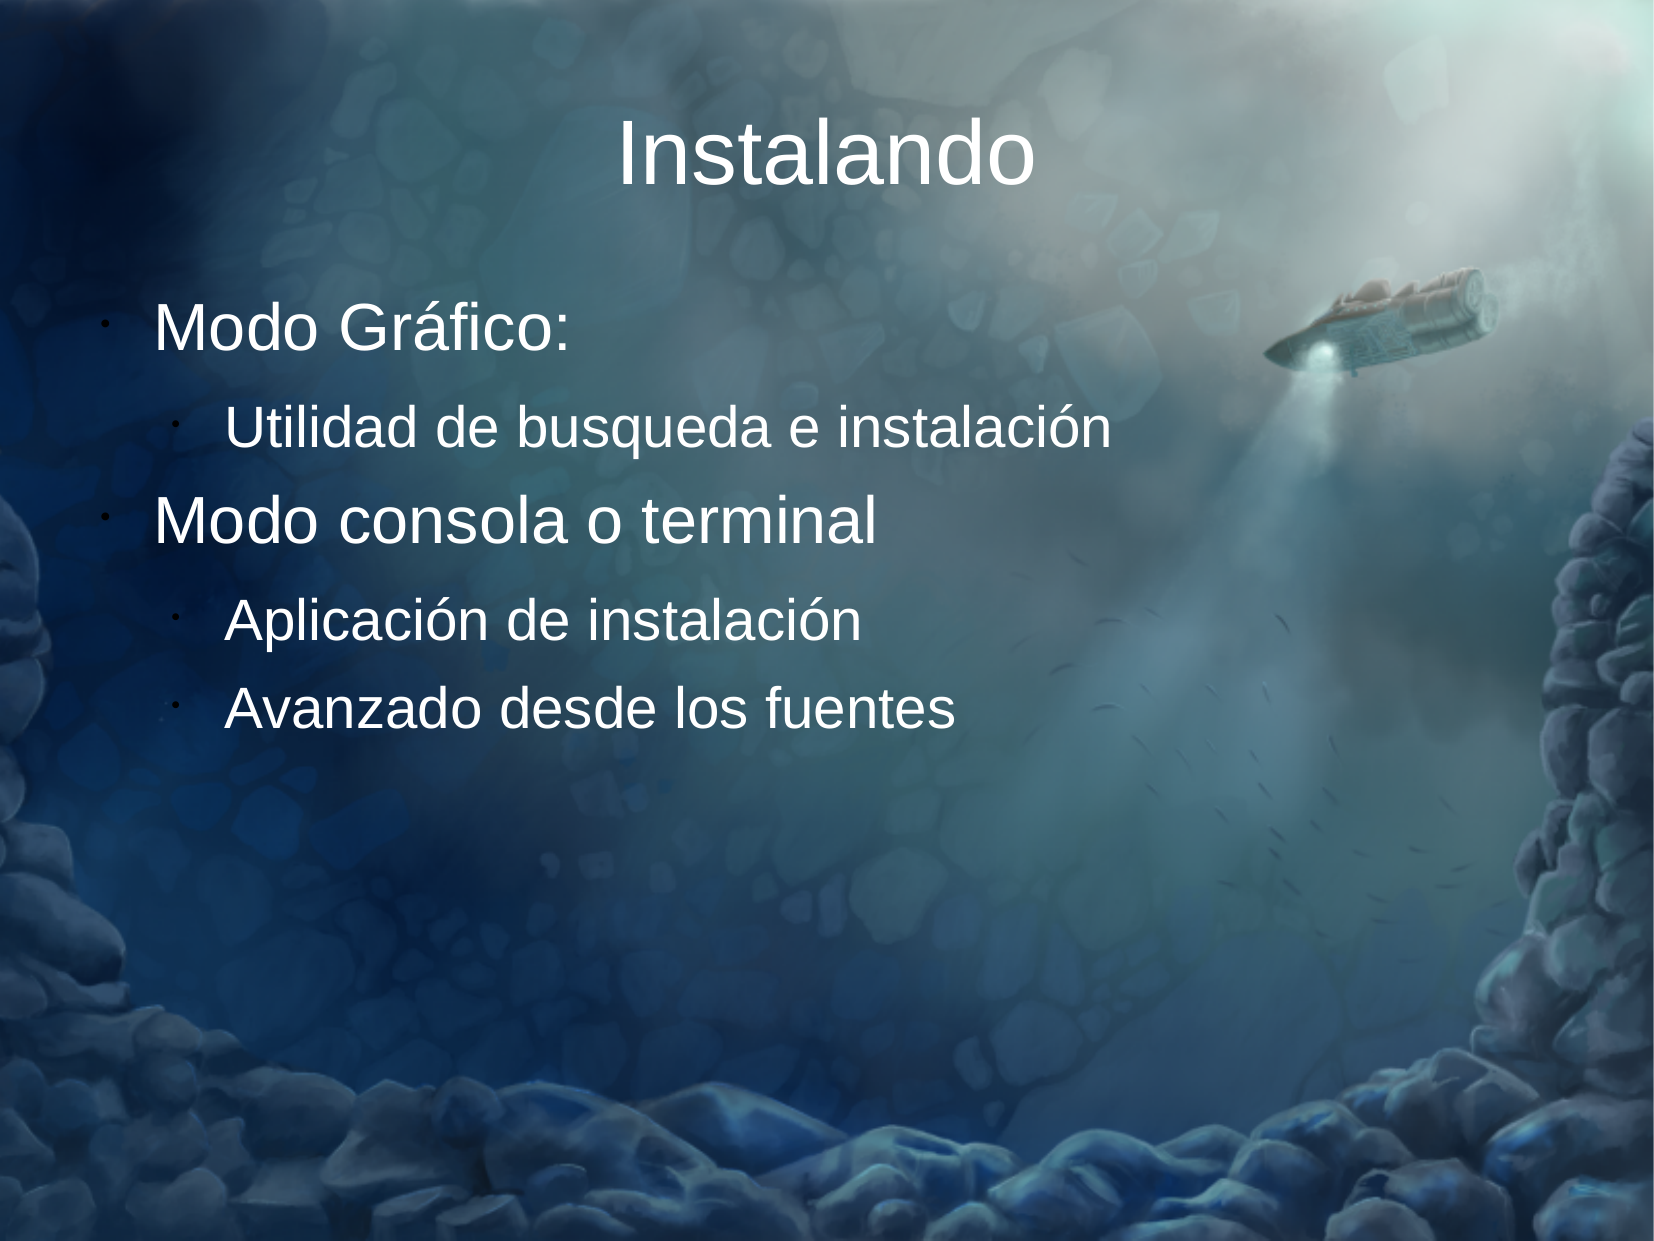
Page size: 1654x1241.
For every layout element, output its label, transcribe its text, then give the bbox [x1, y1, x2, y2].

title Instalando [82, 49, 1571, 257]
list Modo Gráfico: Utilidad de busqueda e instalación Modo consola o terminal Aplicación de instalación Avanzado desde los fuentes [82, 290, 1571, 1109]
picture [0, 0, 1654, 1241]
